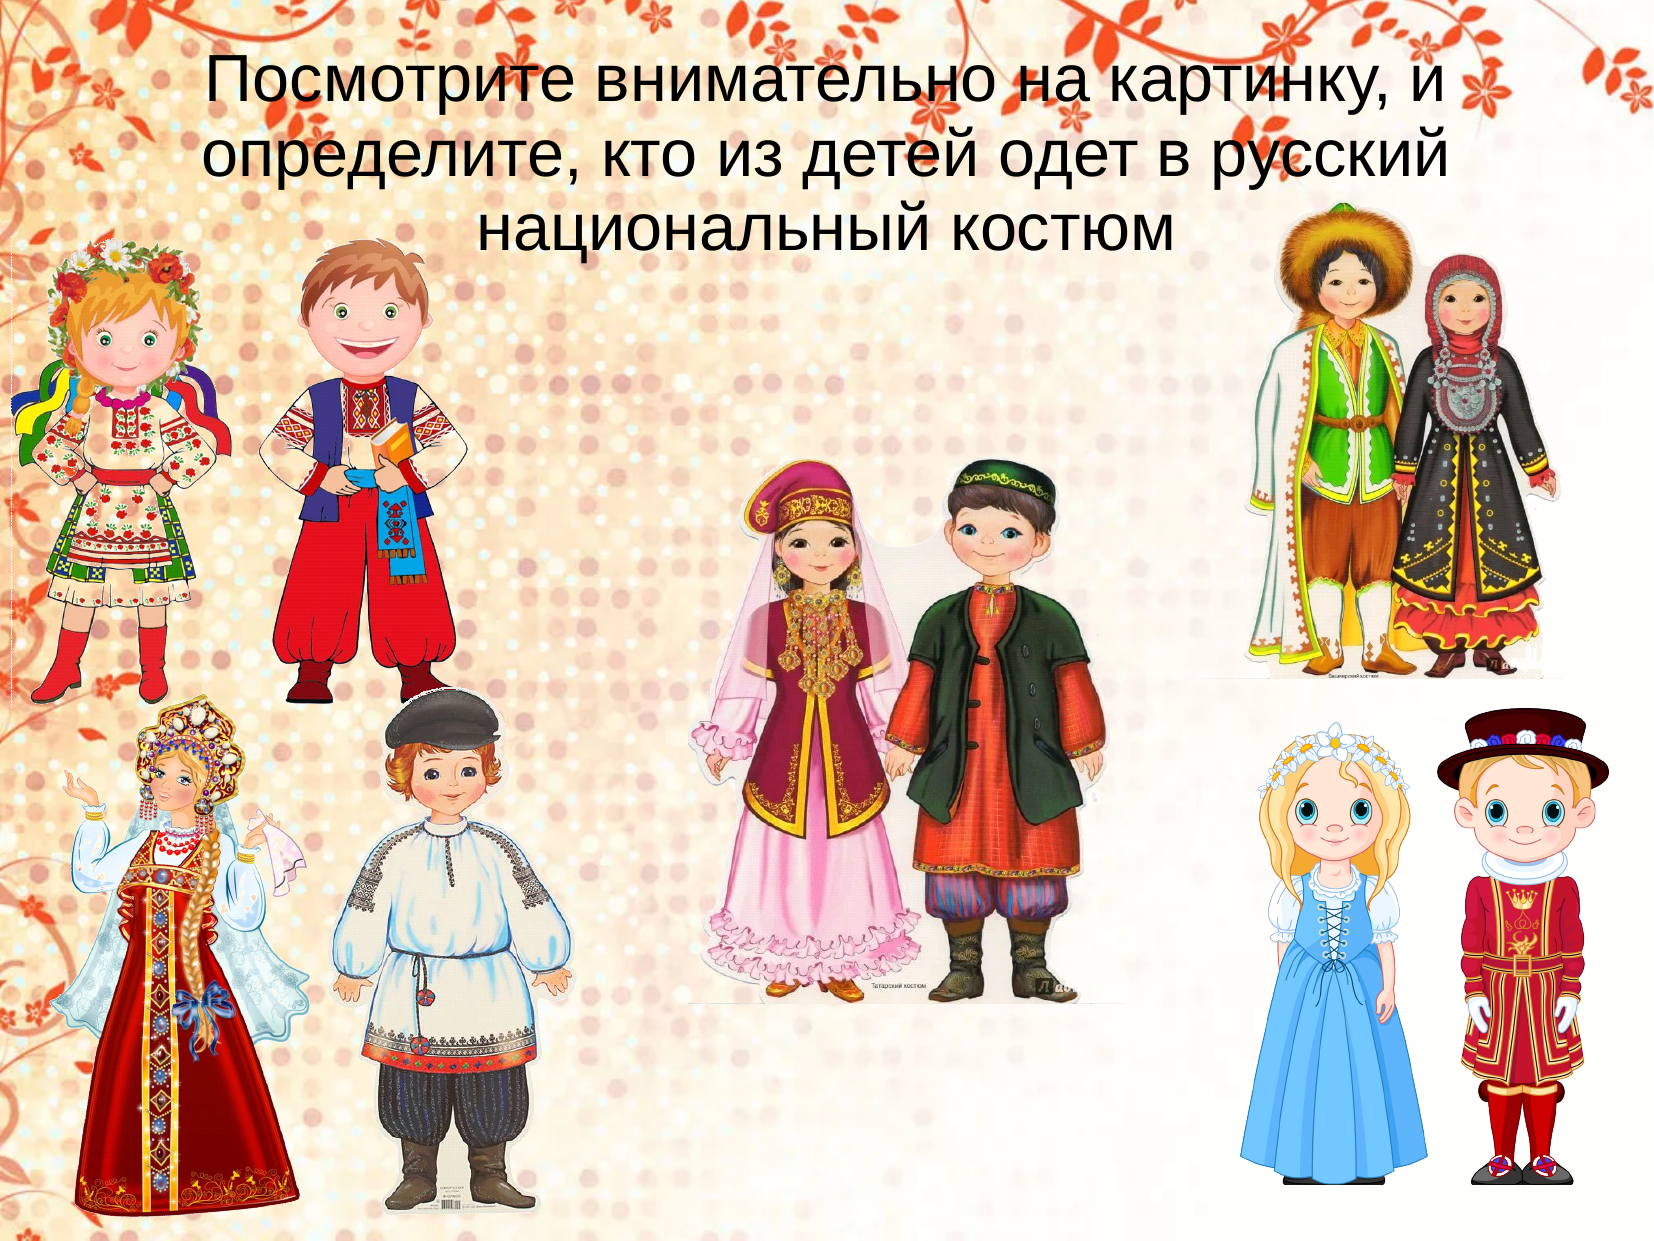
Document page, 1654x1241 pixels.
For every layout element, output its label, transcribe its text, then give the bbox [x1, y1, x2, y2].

title Посмотрите внимательно на картинку, и определите, кто из детей одет в русский национальный костюм [82, 40, 1571, 266]
picture [0, 0, 1654, 1241]
